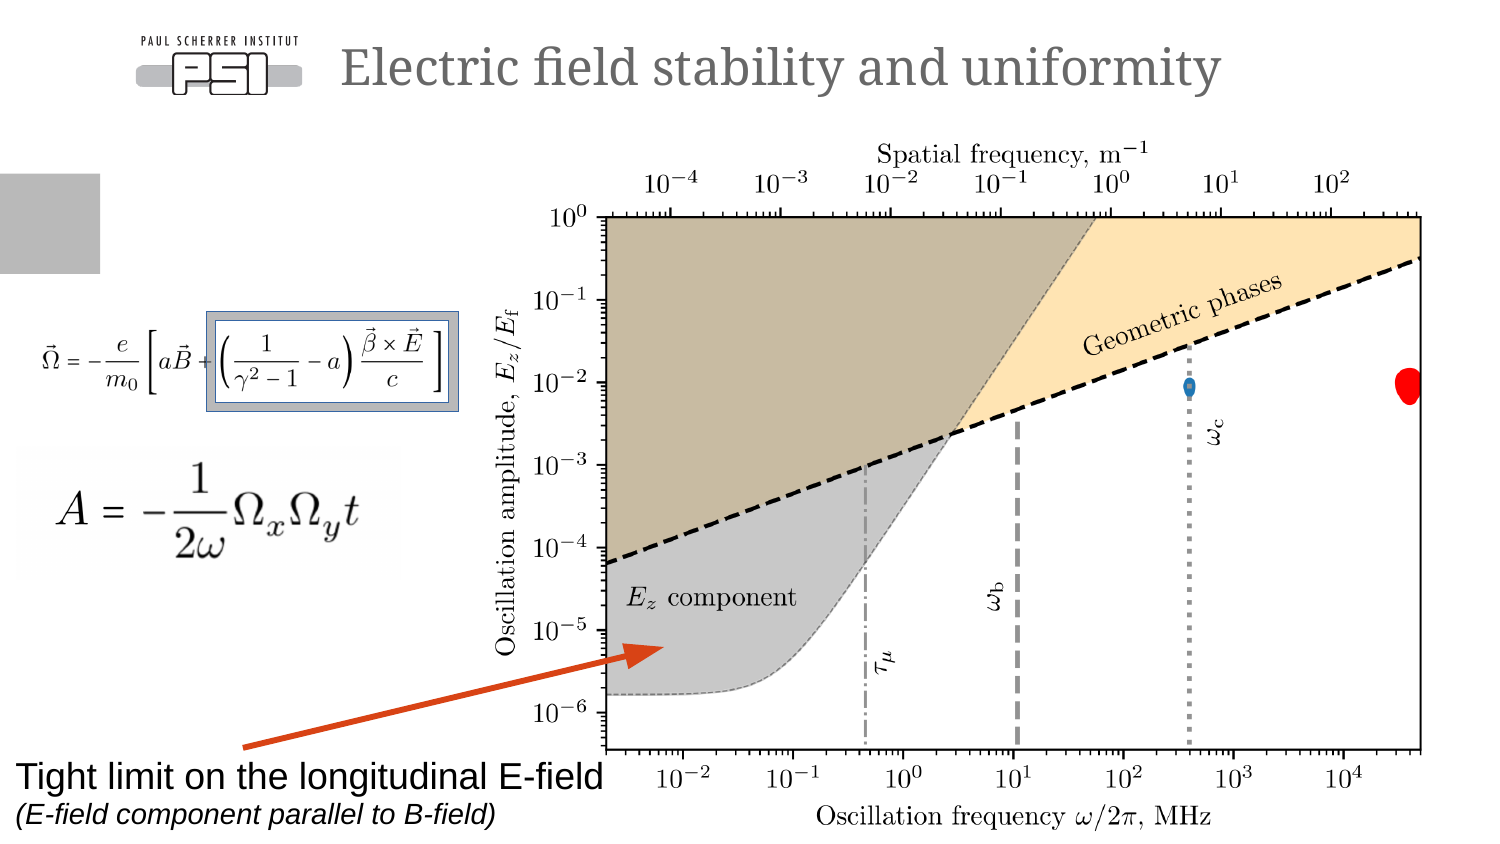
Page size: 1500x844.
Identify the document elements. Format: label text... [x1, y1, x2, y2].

picture [216, 321, 448, 402]
picture [26, 319, 206, 402]
text_box [206, 311, 459, 412]
title Electric field stability and uniformity [340, 35, 1441, 98]
picture [435, 135, 1448, 838]
picture [16, 444, 401, 580]
text_box Tight limit on the longitudinal E-field (E-field component parallel to B-field) [0, 748, 620, 838]
